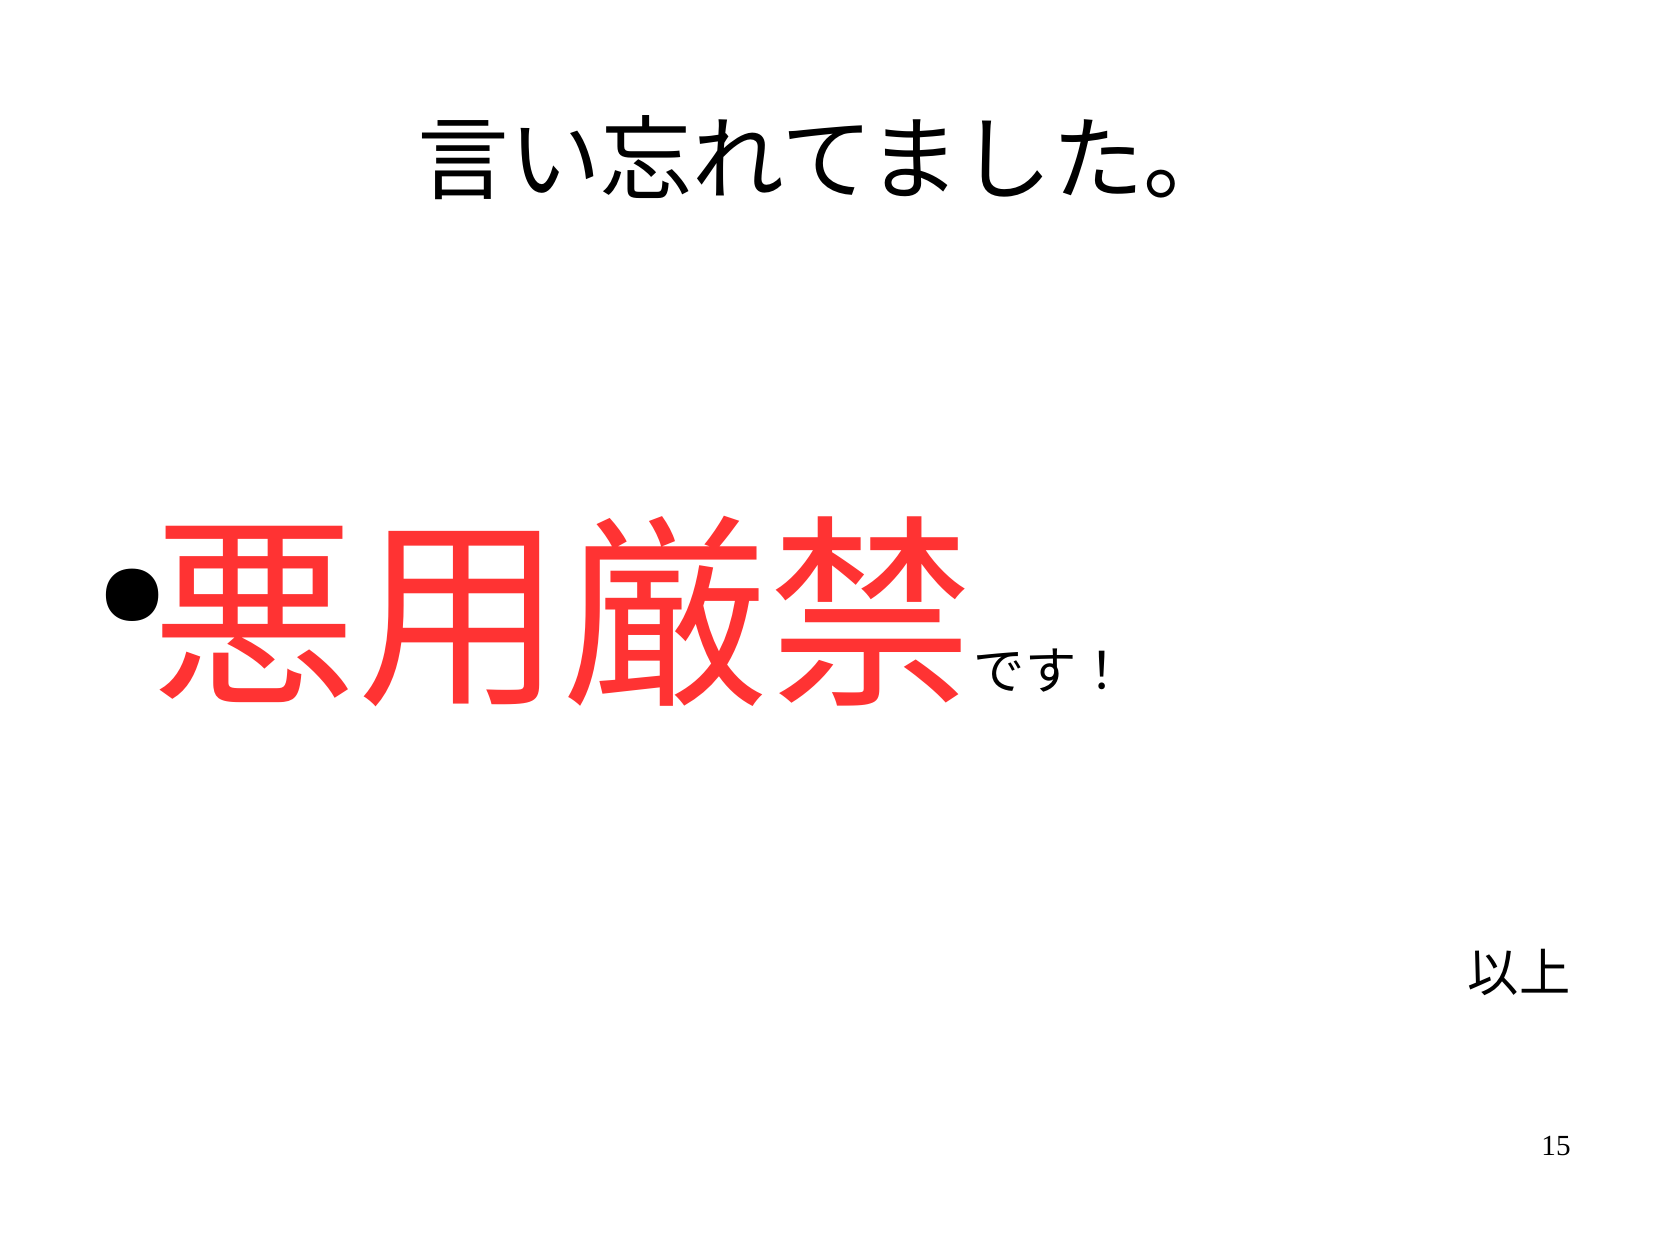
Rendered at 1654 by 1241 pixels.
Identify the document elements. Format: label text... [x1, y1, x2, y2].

title 言い忘れてました。 [82, 49, 1571, 257]
list 悪用厳禁です！ 以上 [82, 290, 1571, 1010]
